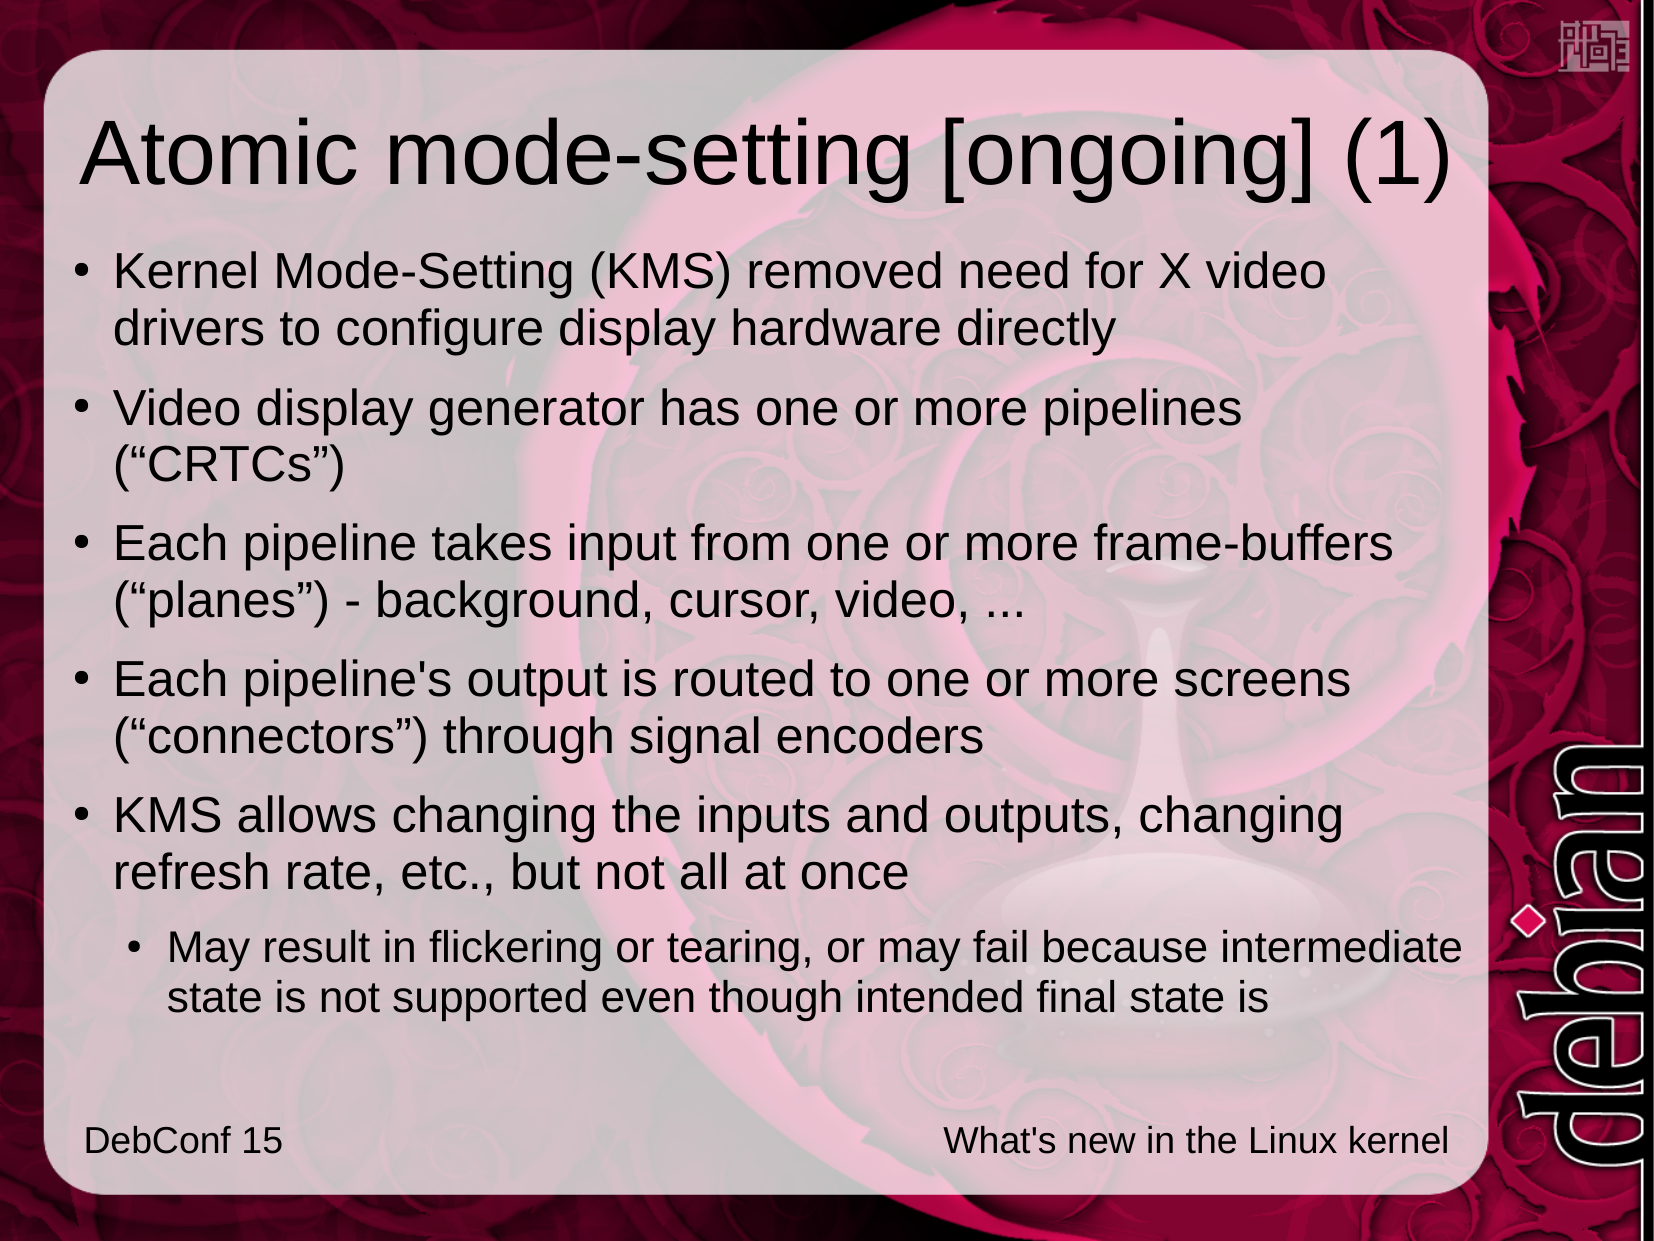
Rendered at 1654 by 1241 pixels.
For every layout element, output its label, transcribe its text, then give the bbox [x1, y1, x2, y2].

title Atomic mode-setting [ongoing] (1) [59, 49, 1477, 242]
text_box What's new in the Linux kernel [770, 1112, 1465, 1170]
list Kernel Mode-Setting (KMS) removed need for X video drivers to configure display hardware directly Video display generator has one or more pipelines (“CRTCs”) Each pipeline takes input from one or more frame-buffers (“planes”) - background, cursor, video, ... Each pipeline's output is routed to one or more screens (“connectors”) through signal encoders KMS allows changing the inputs and outputs, changing refresh rate, etc., but not all at once May result in flickering or tearing, or may fail because intermediate state is not supported even though intended final state is [59, 242, 1477, 1062]
text_box DebConf 15 [68, 1112, 746, 1170]
picture [0, 0, 1654, 1241]
